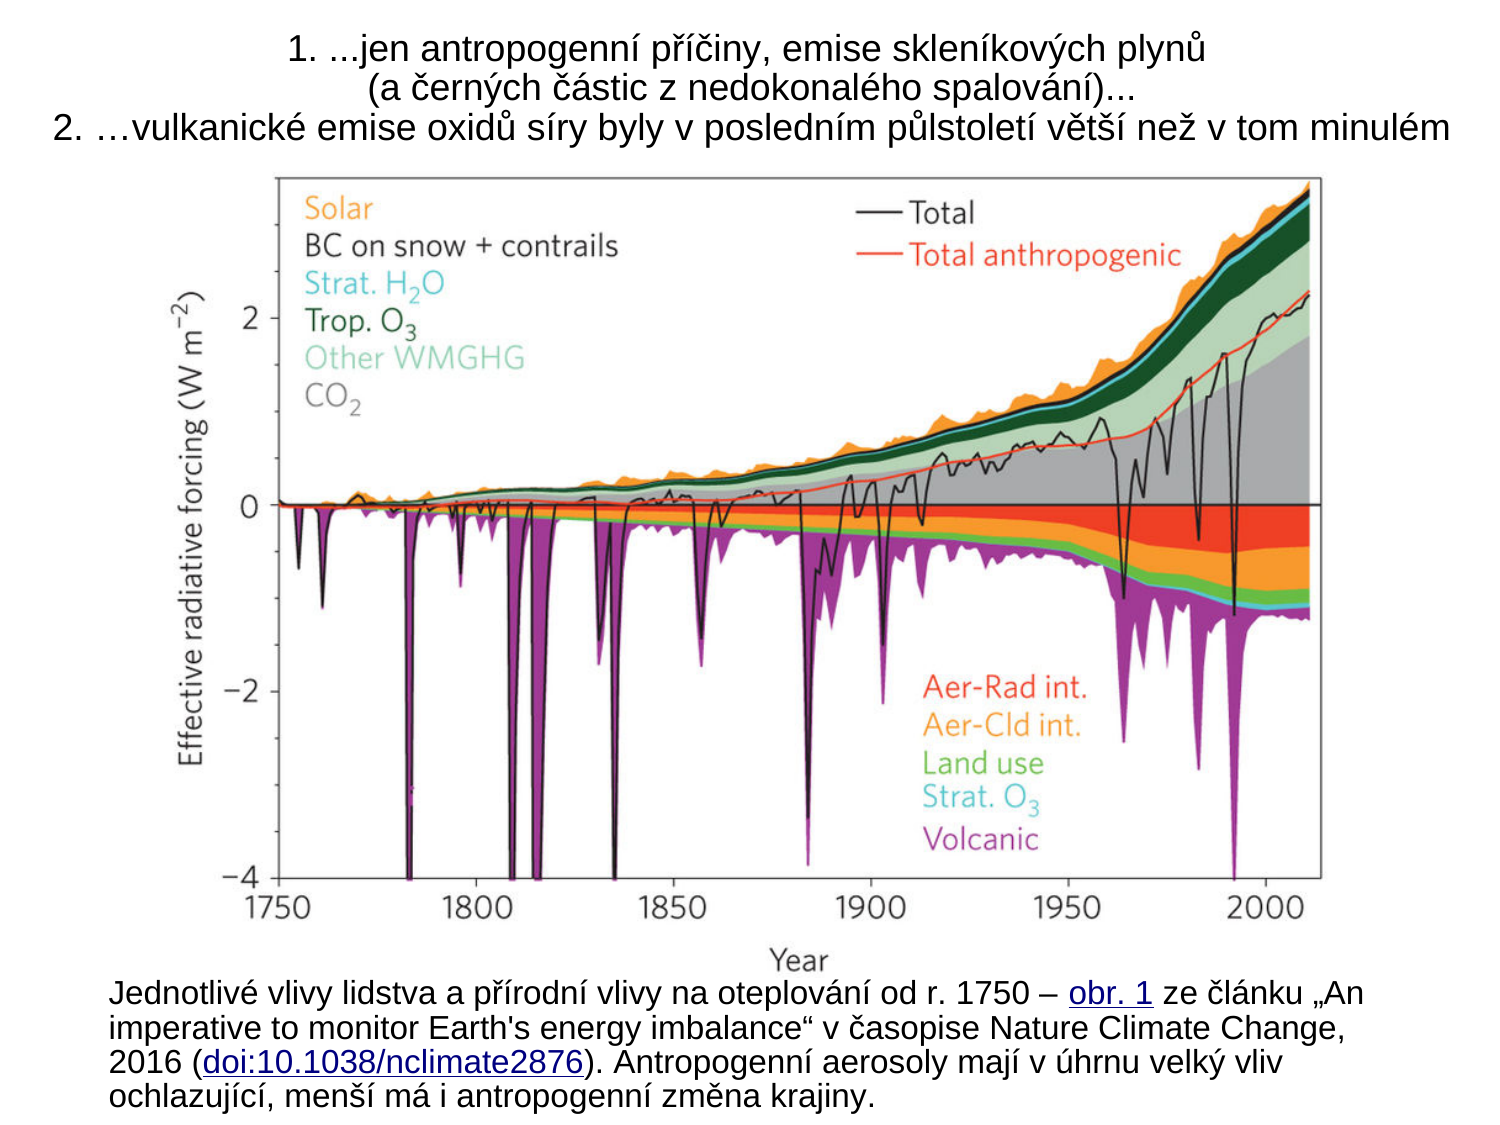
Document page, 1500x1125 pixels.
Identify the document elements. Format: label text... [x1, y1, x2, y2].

picture [164, 171, 1330, 978]
list Jednotlivé vlivy lidstva a přírodní vlivy na oteplování od r. 1750 – obr. 1 ze článku „An imperative to monitor Earth's energy imbalance“ v časopise Nature Climate Change, 2016 (doi:10.1038/nclimate2876). Antropogenní aerosoly mají v úhrnu velký vliv ochlazující, menší má i antropogenní změna krajiny. [52, 977, 1394, 1119]
title 1. ...jen antropogenní příčiny, emise skleníkových plynů (a černých částic z nedokonalého spalování)... 2. …vulkanické emise oxidů síry byly v posledním půlstoletí větší než v tom minulém [18, 8, 1486, 171]
